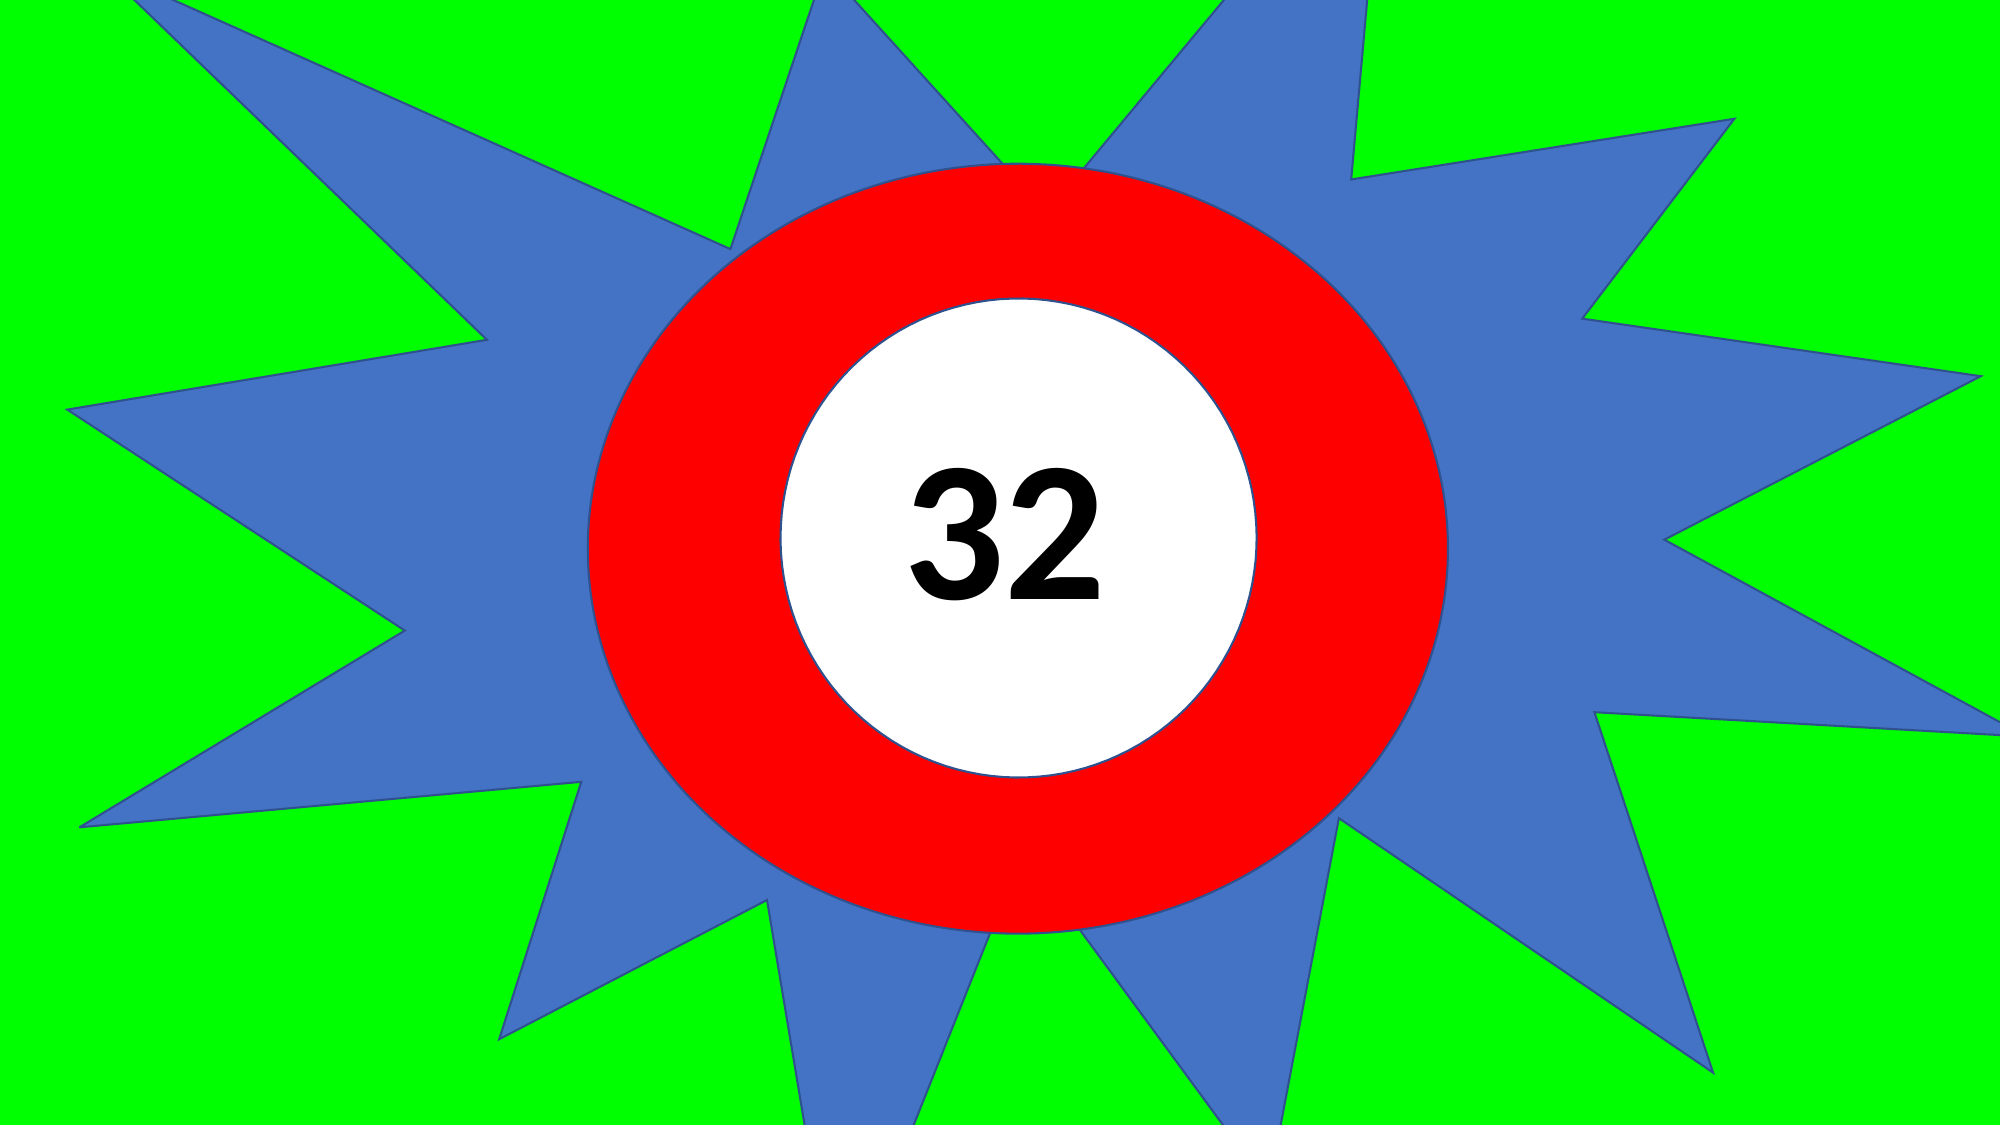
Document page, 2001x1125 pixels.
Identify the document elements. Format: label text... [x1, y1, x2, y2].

text_box [67, 0, 2000, 1125]
text_box 32 [888, 391, 1206, 650]
